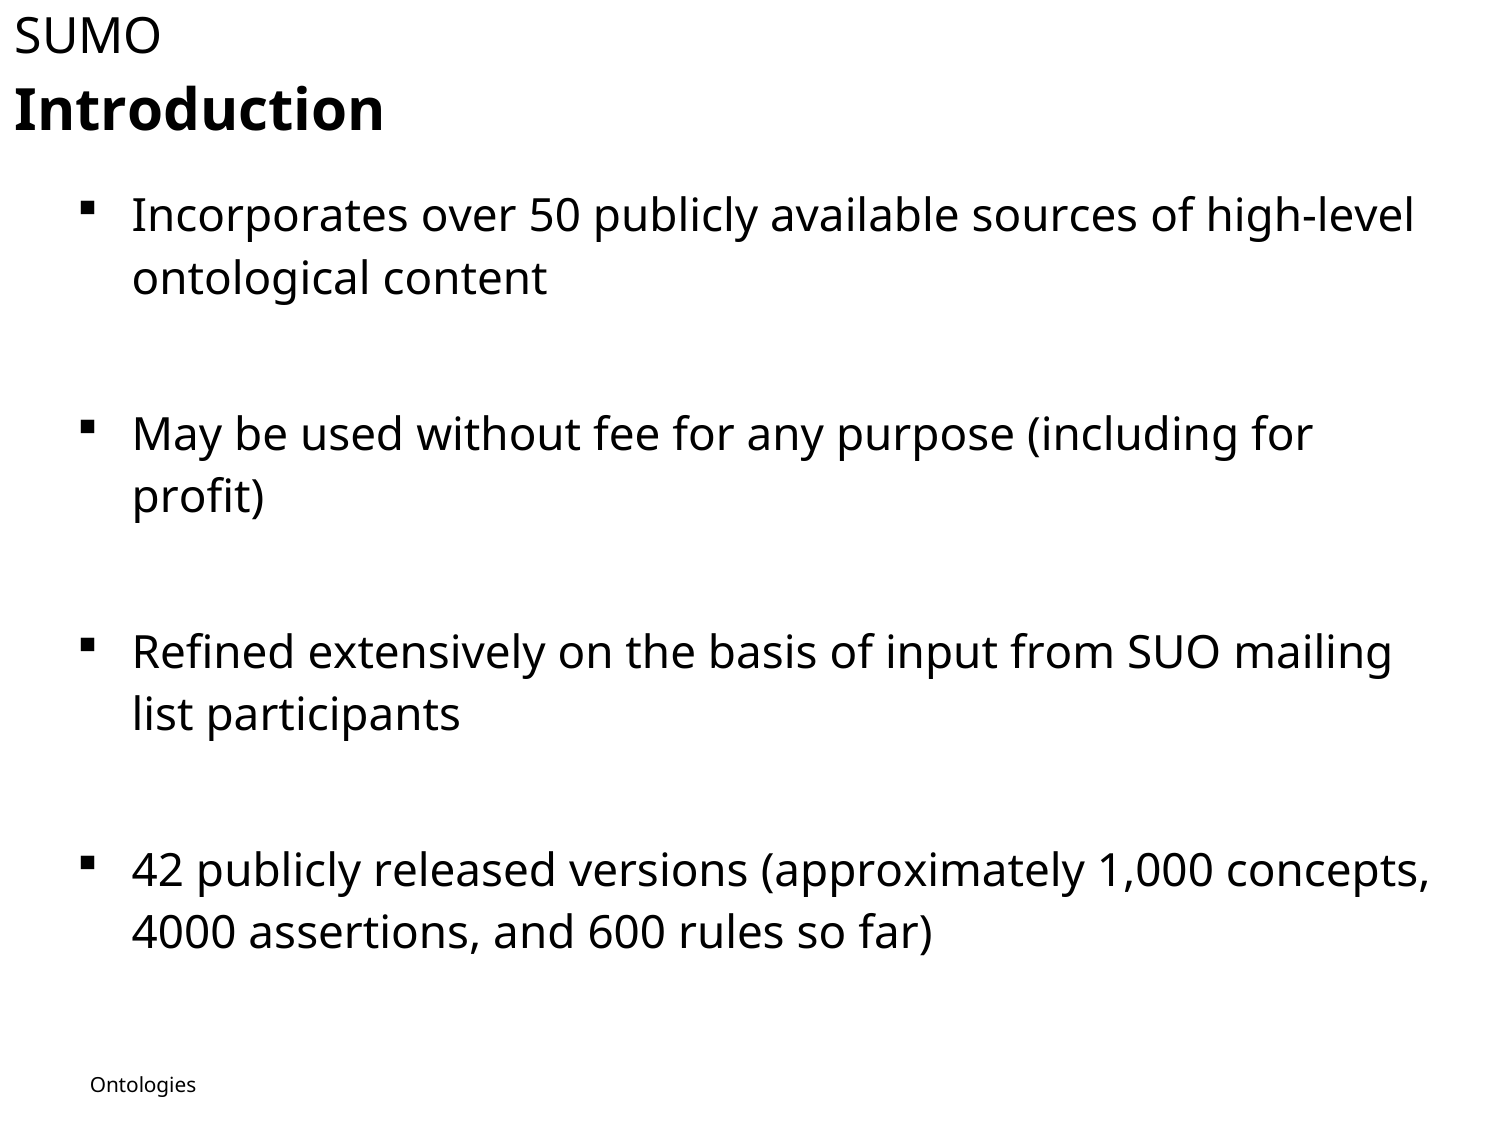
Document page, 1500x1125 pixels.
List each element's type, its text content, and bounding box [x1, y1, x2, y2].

list Incorporates over 50 publicly available sources of high-level ontological content May be used without fee for any purpose (including for profit) Refined extensively on the basis of input from SUO mailing list participants 42 publicly released versions (approximately 1,000 concepts, 4000 assertions, and 600 rules so far) [62, 174, 1463, 1013]
title SUMO Introduction [0, 0, 1276, 147]
